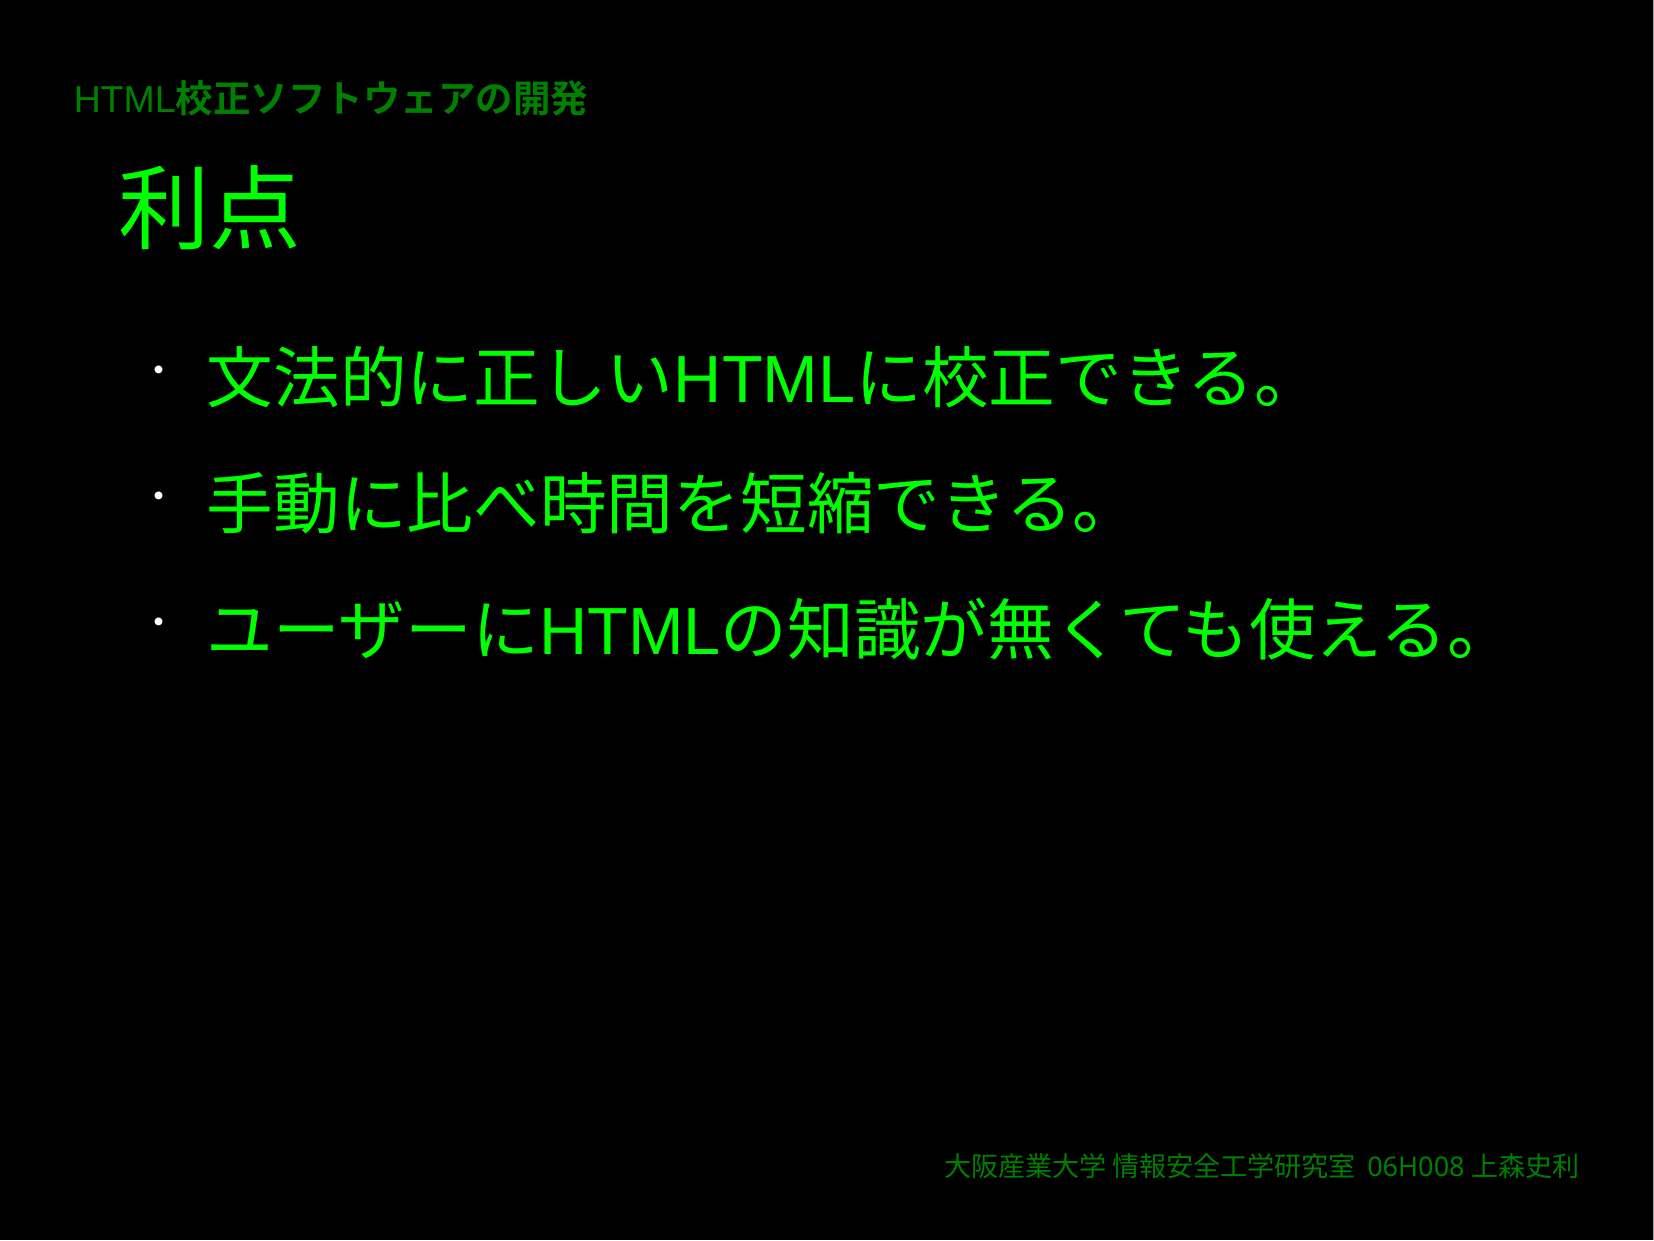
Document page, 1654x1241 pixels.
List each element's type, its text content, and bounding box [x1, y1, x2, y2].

title 利点 [118, 152, 1601, 252]
list 文法的に正しいHTMLに校正できる。 手動に比べ時間を短縮できる。 ユーザーにHTMLの知識が無くても使える。 [118, 324, 1595, 1078]
